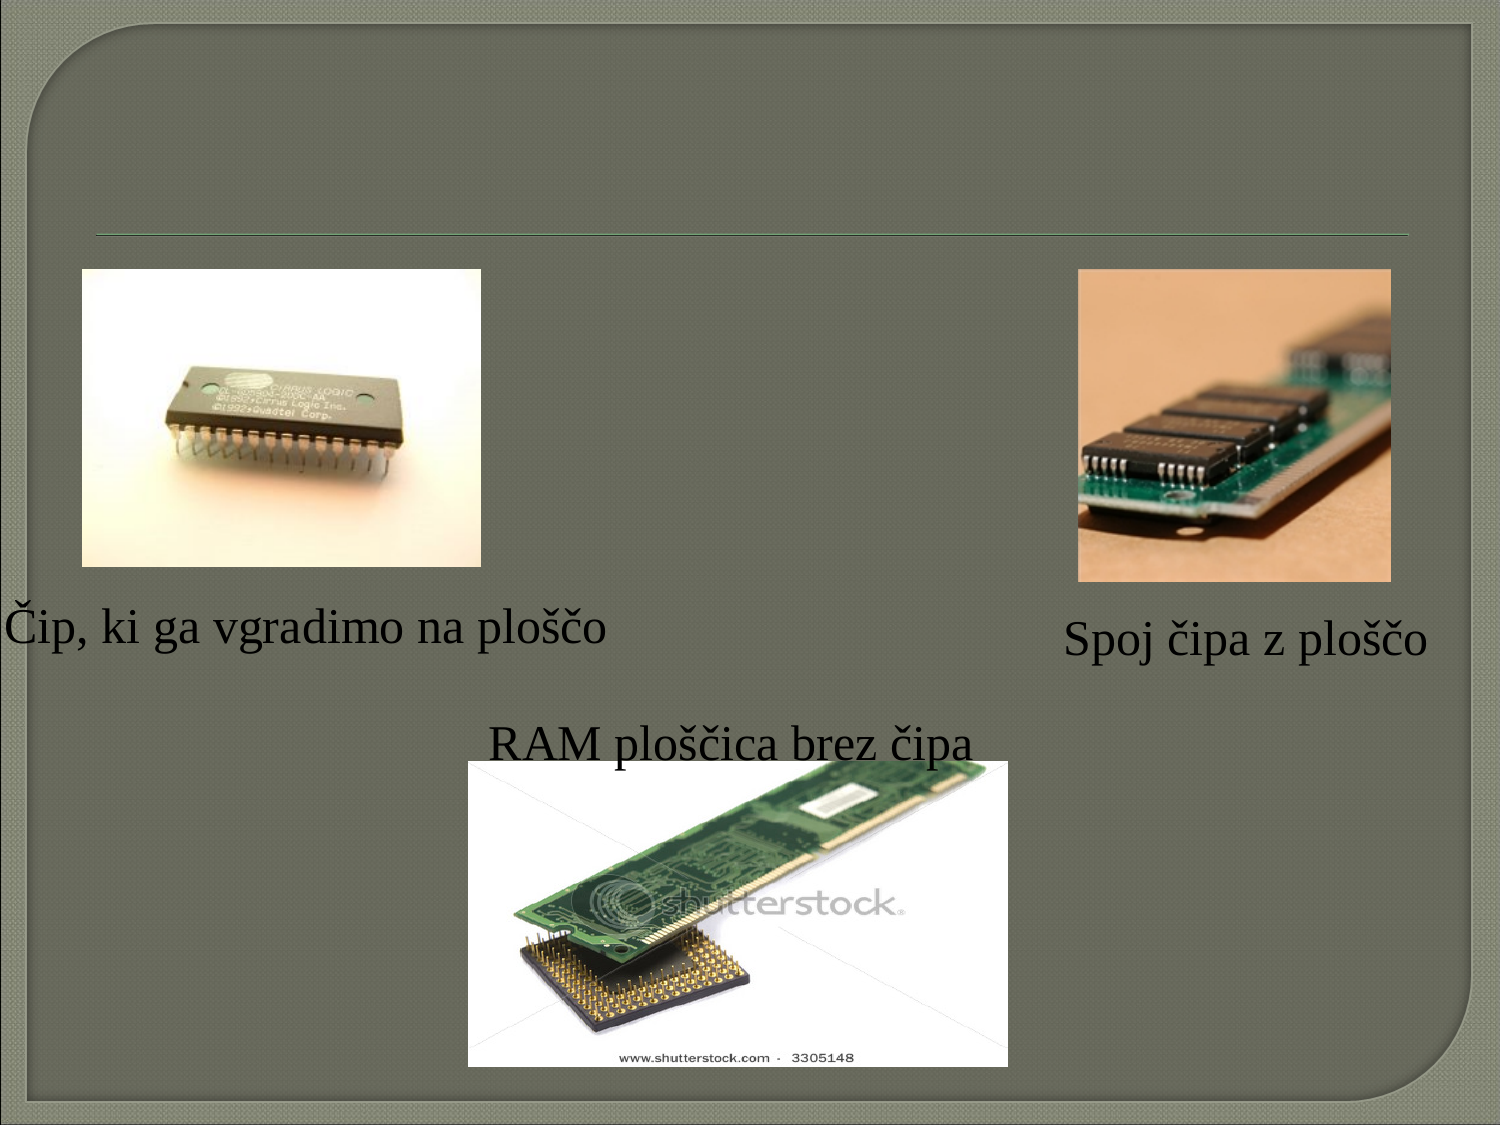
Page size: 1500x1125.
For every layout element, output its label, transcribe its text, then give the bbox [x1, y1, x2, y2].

text_box Čip, ki ga vgradimo na ploščo [0, 585, 624, 662]
text_box RAM ploščica brez čipa [474, 703, 989, 779]
picture [0, 0, 1500, 1125]
text_box Spoj čipa z ploščo [1048, 597, 1444, 674]
